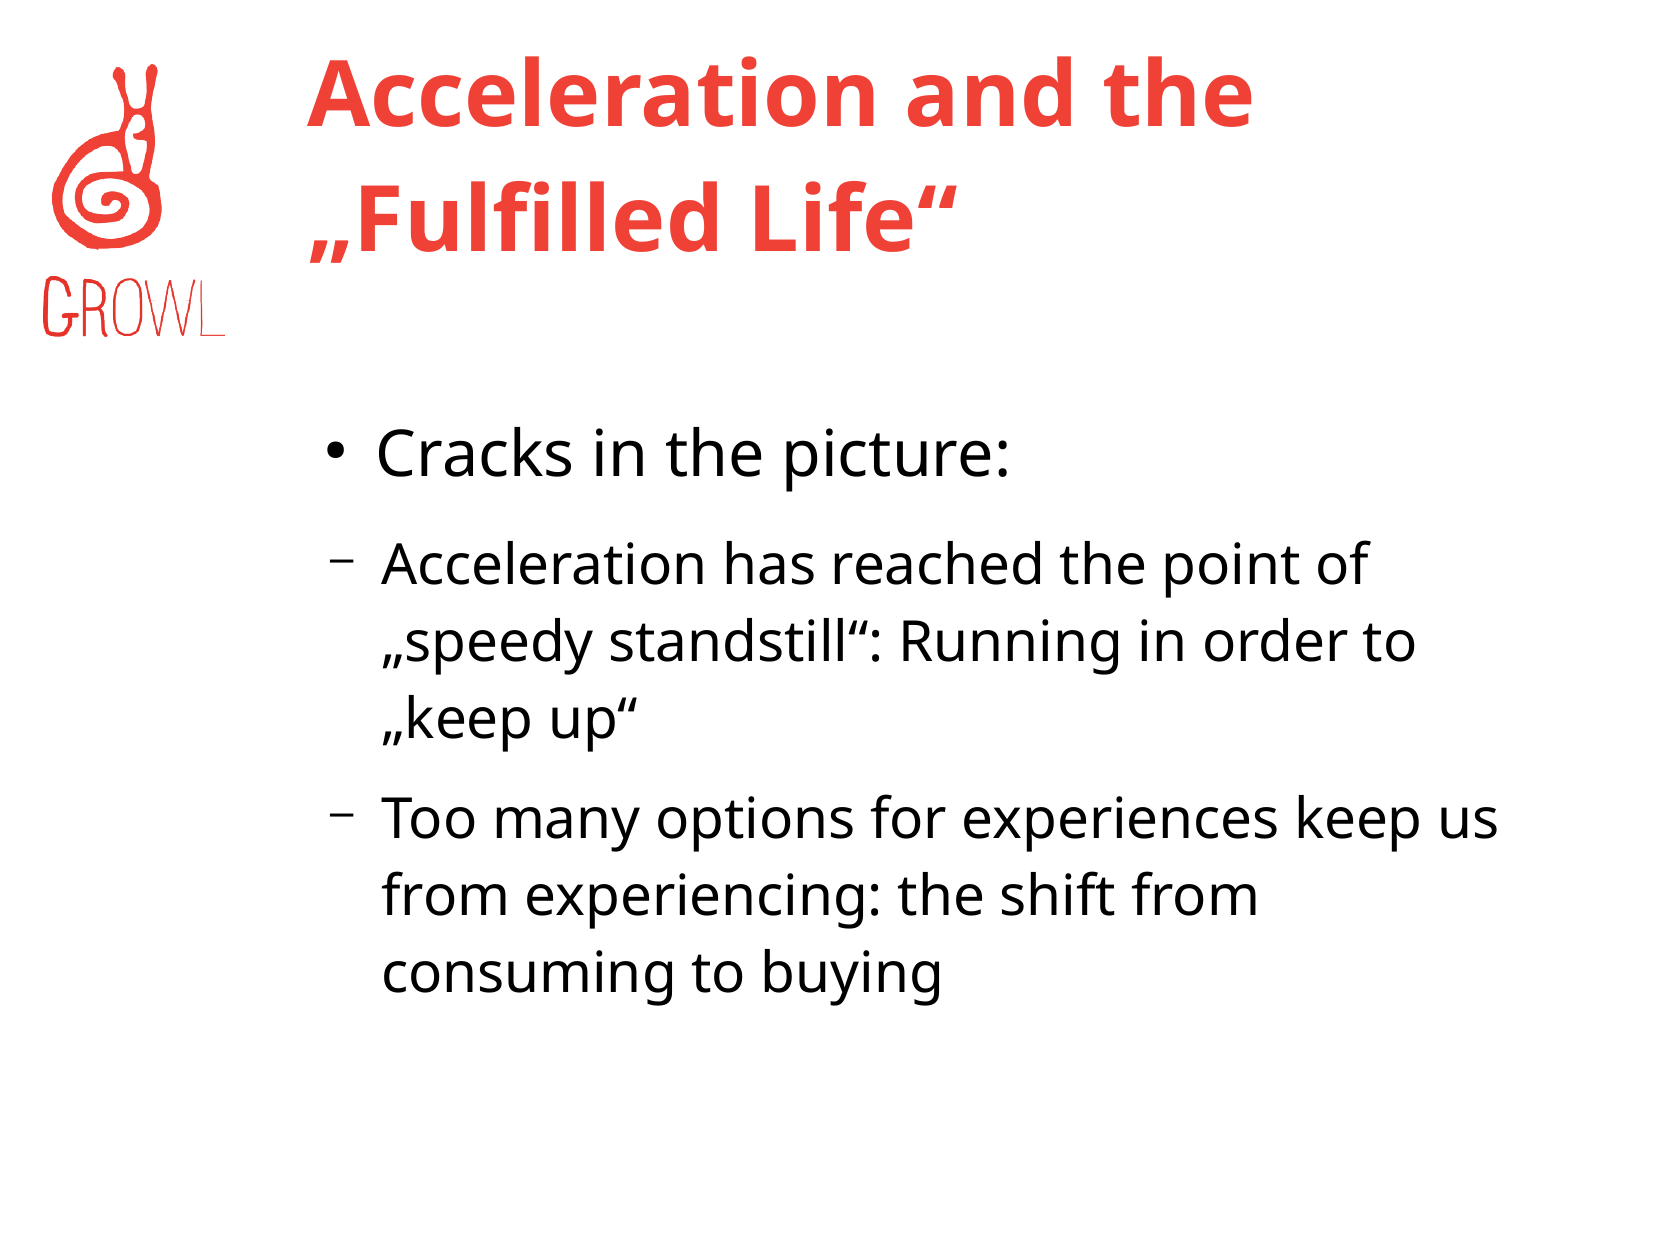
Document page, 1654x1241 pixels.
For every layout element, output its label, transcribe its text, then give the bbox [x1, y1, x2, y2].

title Acceleration and the „Fulfilled Life“ [307, 48, 1571, 258]
list Cracks in the picture: Acceleration has reached the point of „speedy standstill“: Running in order to „keep up“ Too many options for experiences keep us from experiencing: the shift from consuming to buying [307, 290, 1538, 1010]
picture [43, 64, 225, 337]
